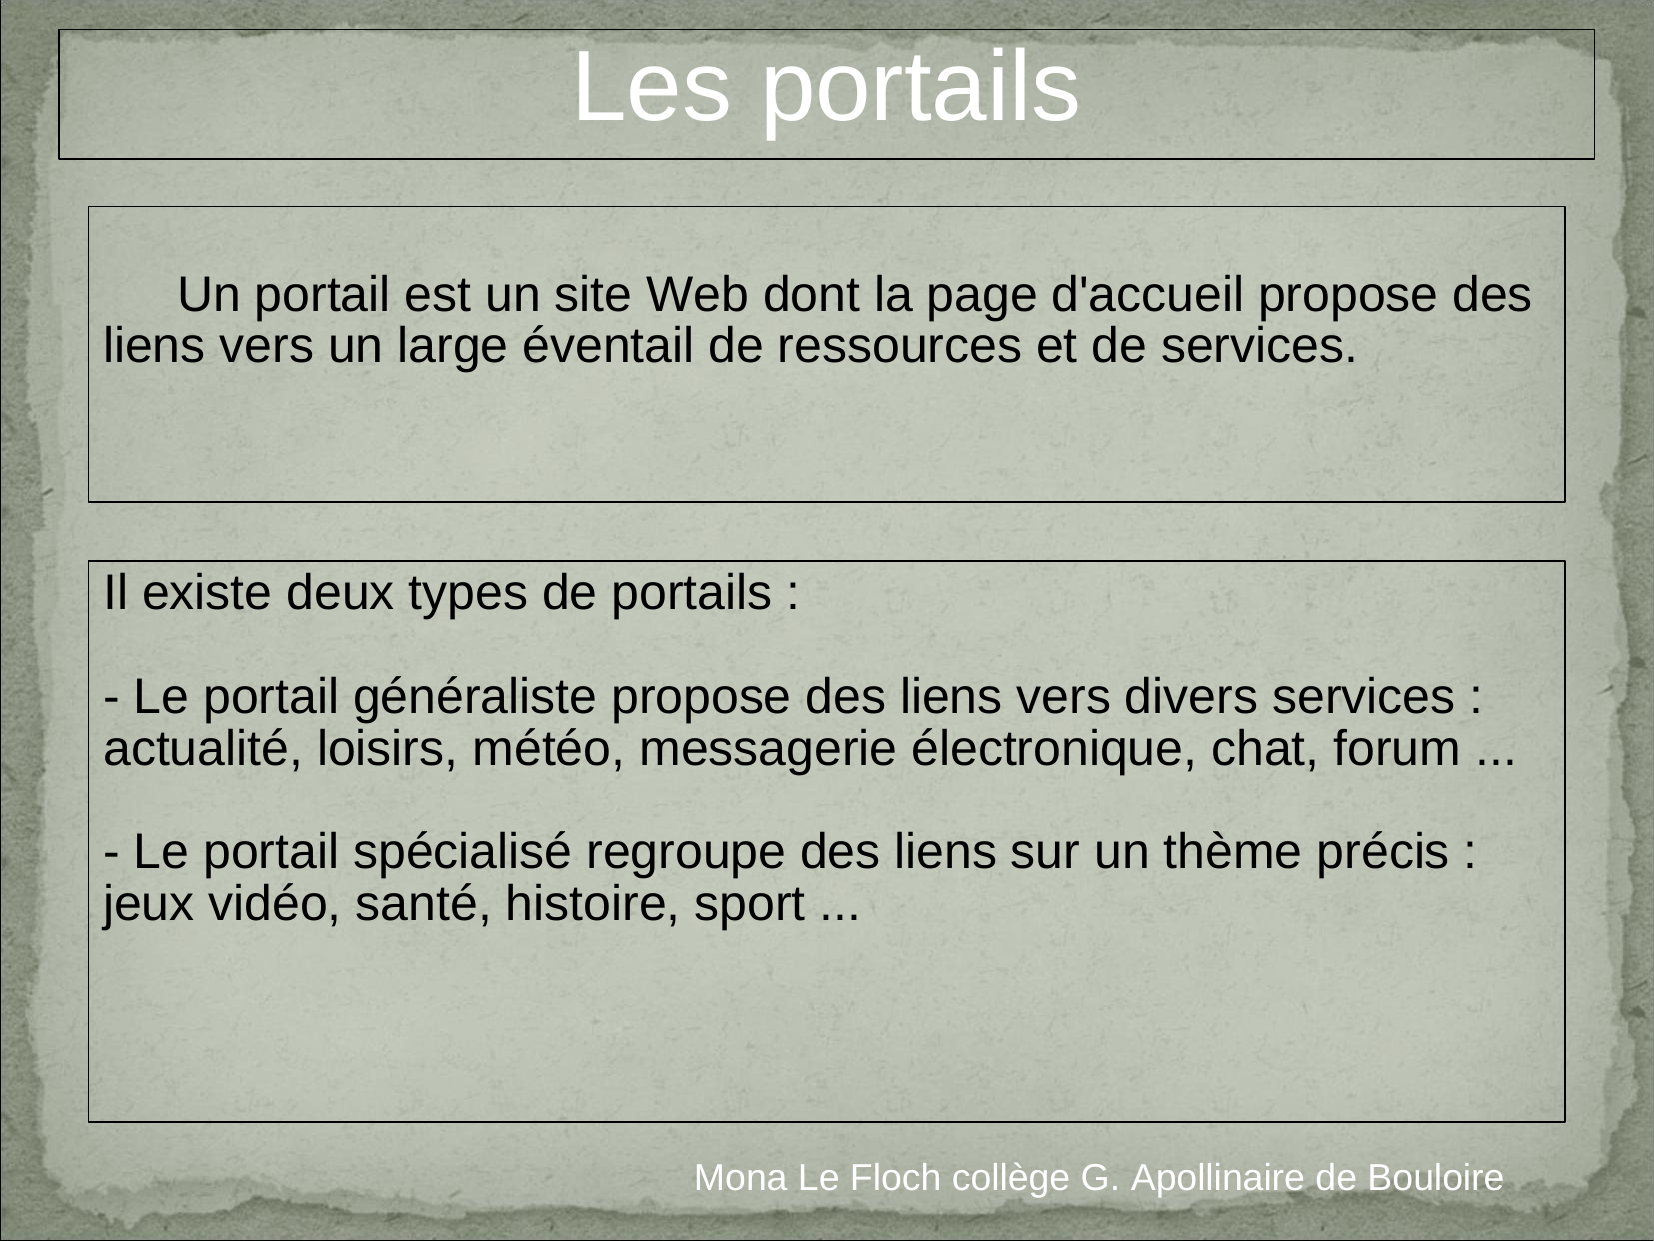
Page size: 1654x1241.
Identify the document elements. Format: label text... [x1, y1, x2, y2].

picture [0, 0, 1654, 1241]
text_box Mona Le Floch collège G. Apollinaire de Bouloire [679, 1151, 1595, 1209]
text_box Il existe deux types de portails : - Le portail généraliste propose des liens vers divers services : actualité, loisirs, météo, messagerie électronique, chat, forum ... - Le portail spécialisé regroupe des liens sur un thème précis : jeux vidéo, santé, histoire, sport ... [88, 561, 1565, 1123]
text_box Les portails [59, 29, 1595, 159]
text_box Un portail est un site Web dont la page d'accueil propose des liens vers un large éventail de ressources et de services. [88, 206, 1565, 503]
